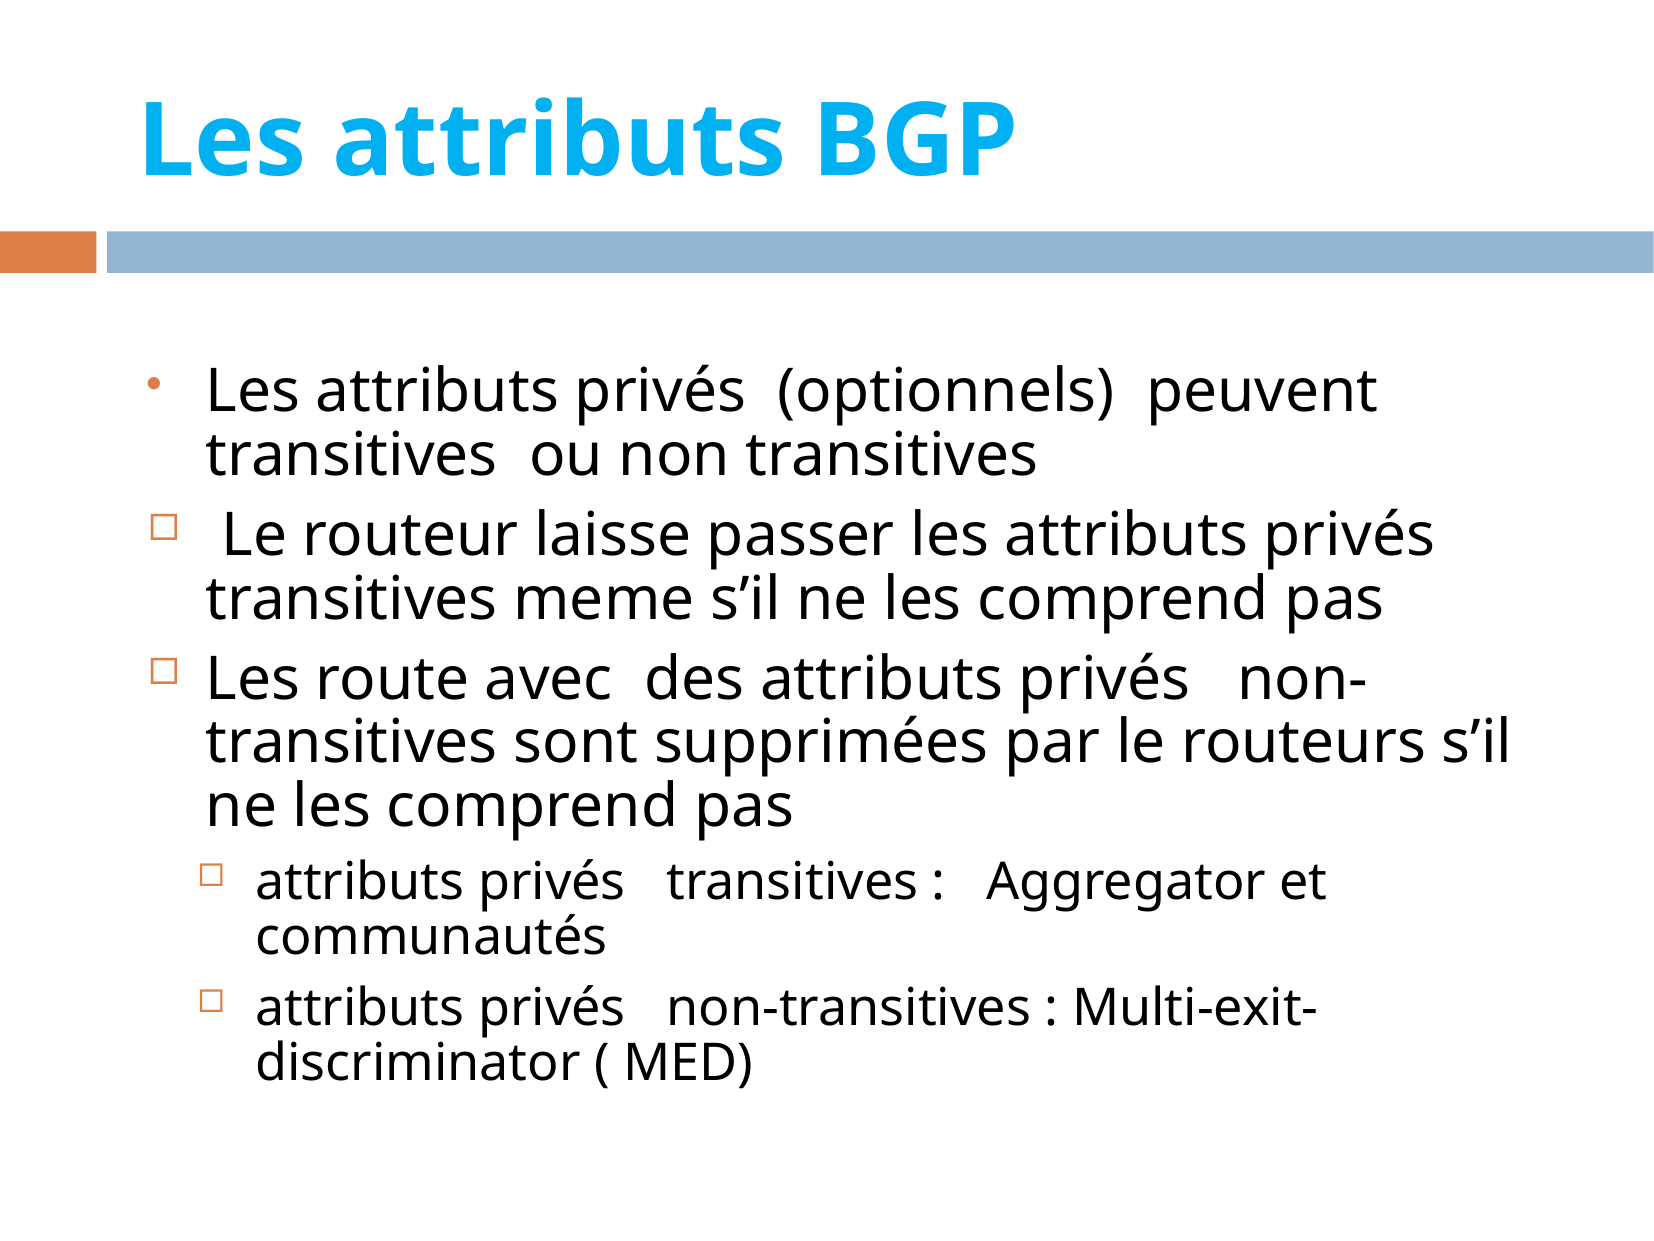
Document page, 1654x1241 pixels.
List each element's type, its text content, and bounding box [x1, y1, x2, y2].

title Les attributs BGP [123, 41, 1530, 249]
list Les attributs privés (optionnels) peuvent transitives ou non transitives Le routeur laisse passer les attributs privés transitives meme s’il ne les comprend pas Les route avec des attributs privés non-transitives sont supprimées par le routeurs s’il ne les comprend pas attributs privés transitives : Aggregator et communautés attributs privés non-transitives : Multi-exit-discriminator ( MED) [114, 257, 1548, 1099]
